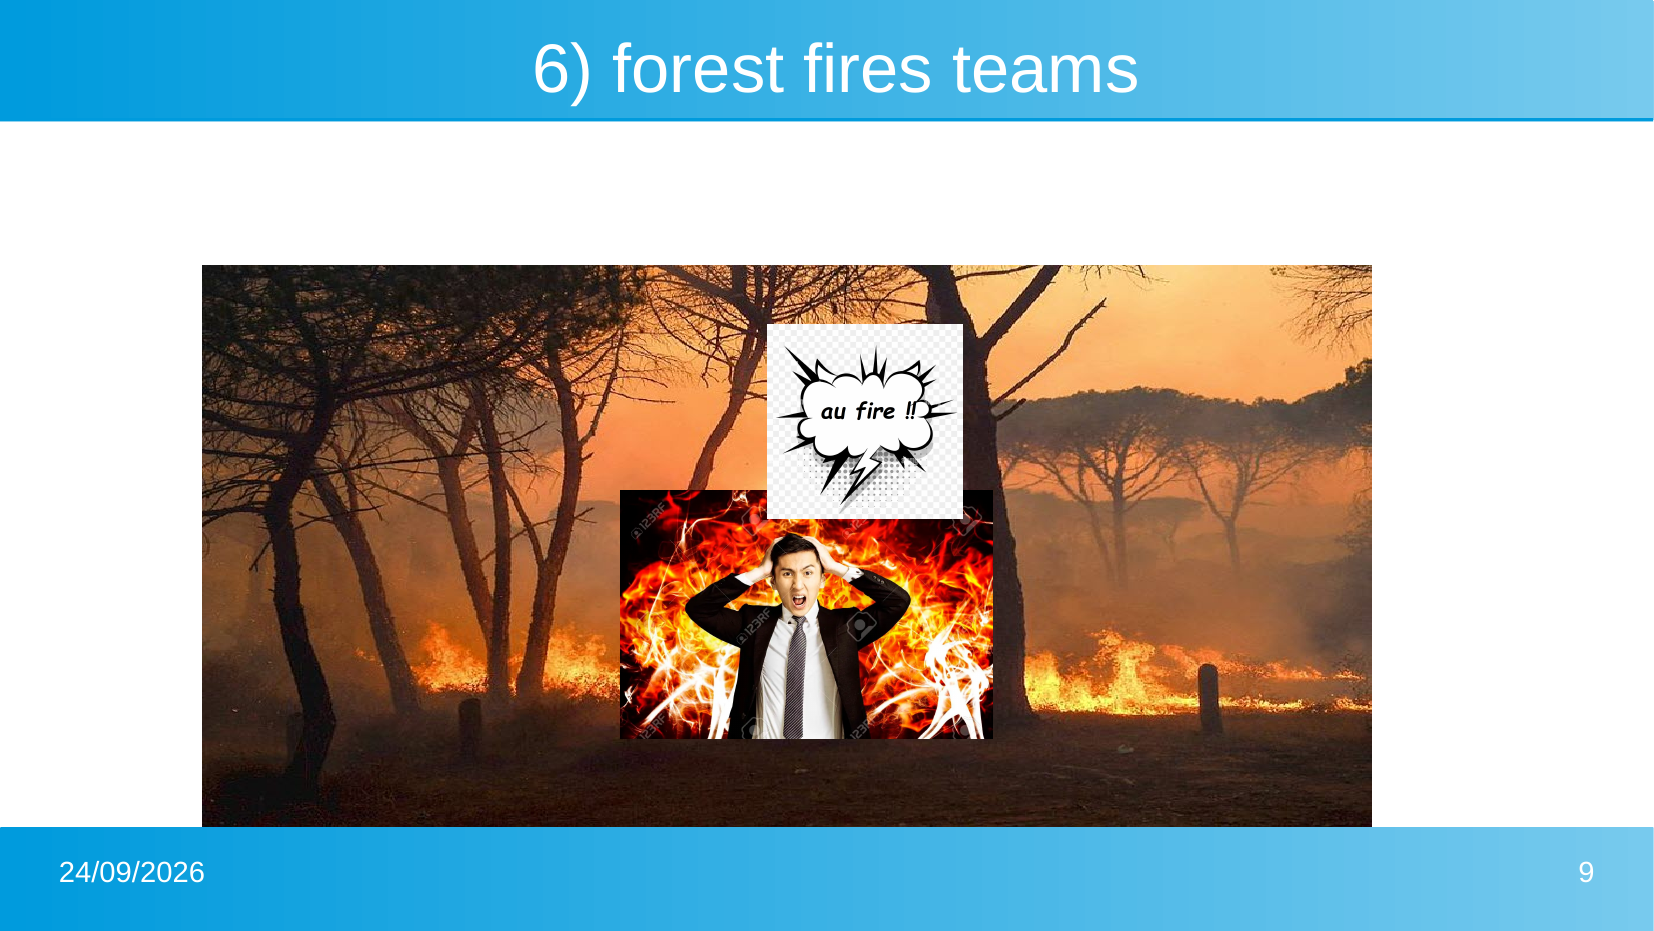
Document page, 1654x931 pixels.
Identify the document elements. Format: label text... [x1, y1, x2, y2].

title 6) forest fires teams [59, 29, 1595, 108]
picture [202, 265, 1372, 827]
